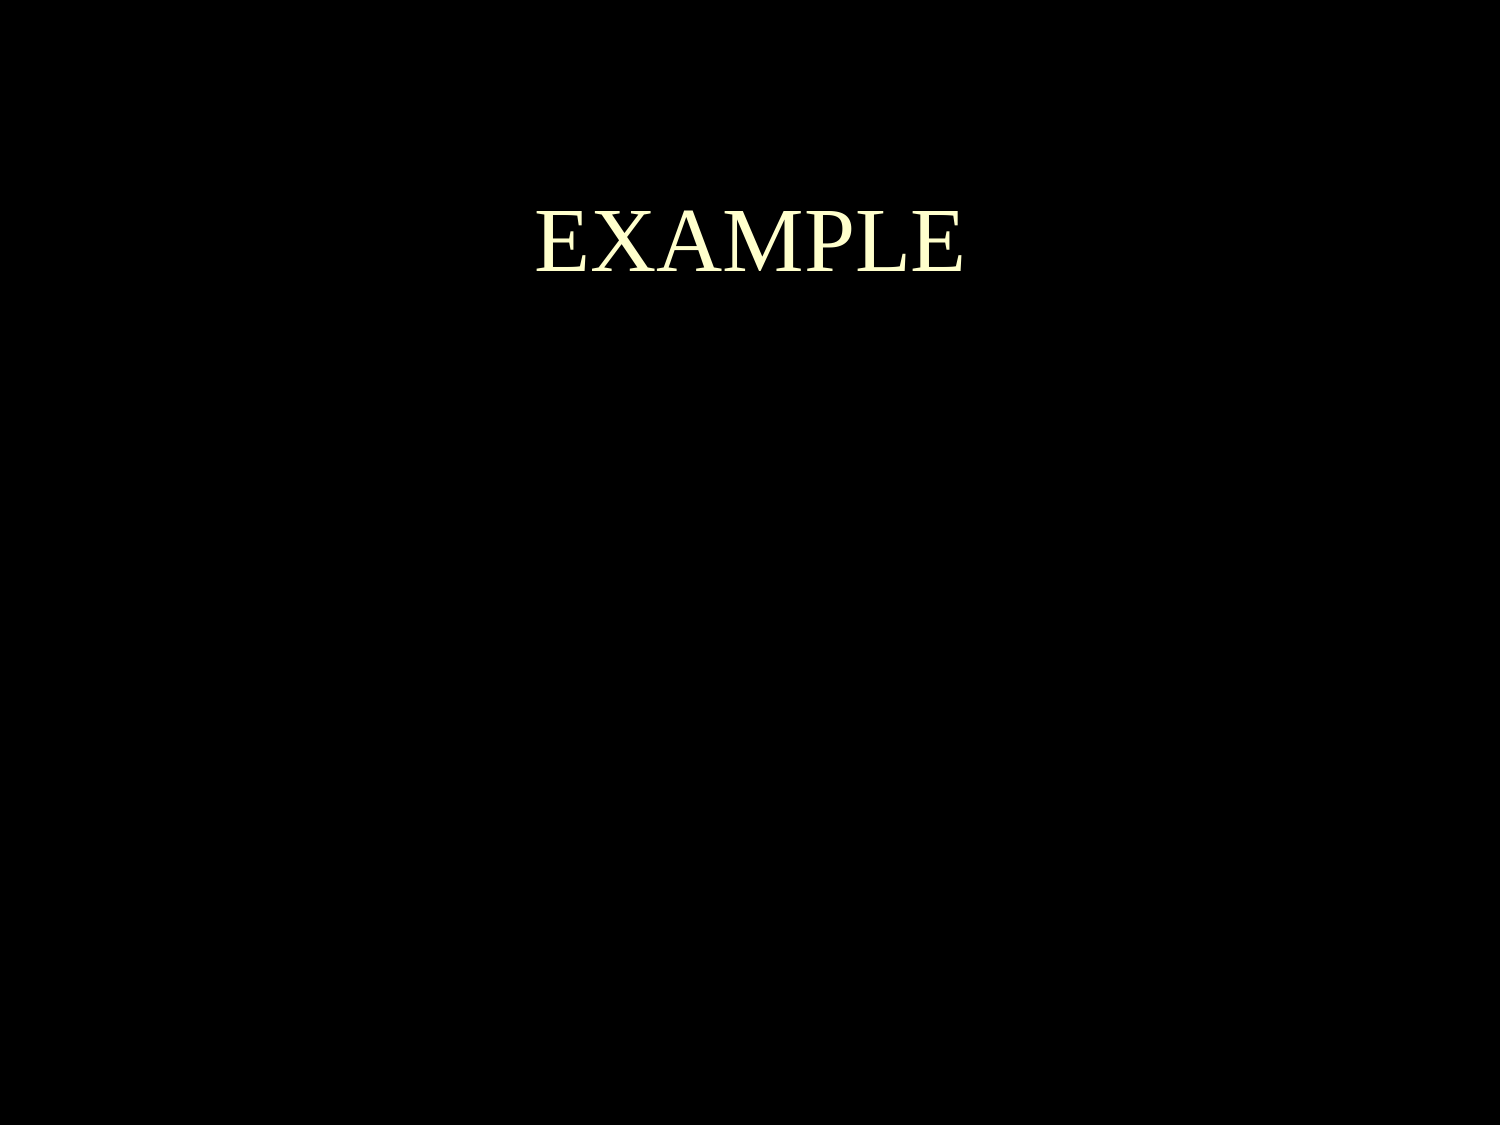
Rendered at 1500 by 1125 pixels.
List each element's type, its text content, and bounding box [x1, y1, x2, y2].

title EXAMPLE [22, 145, 1480, 336]
